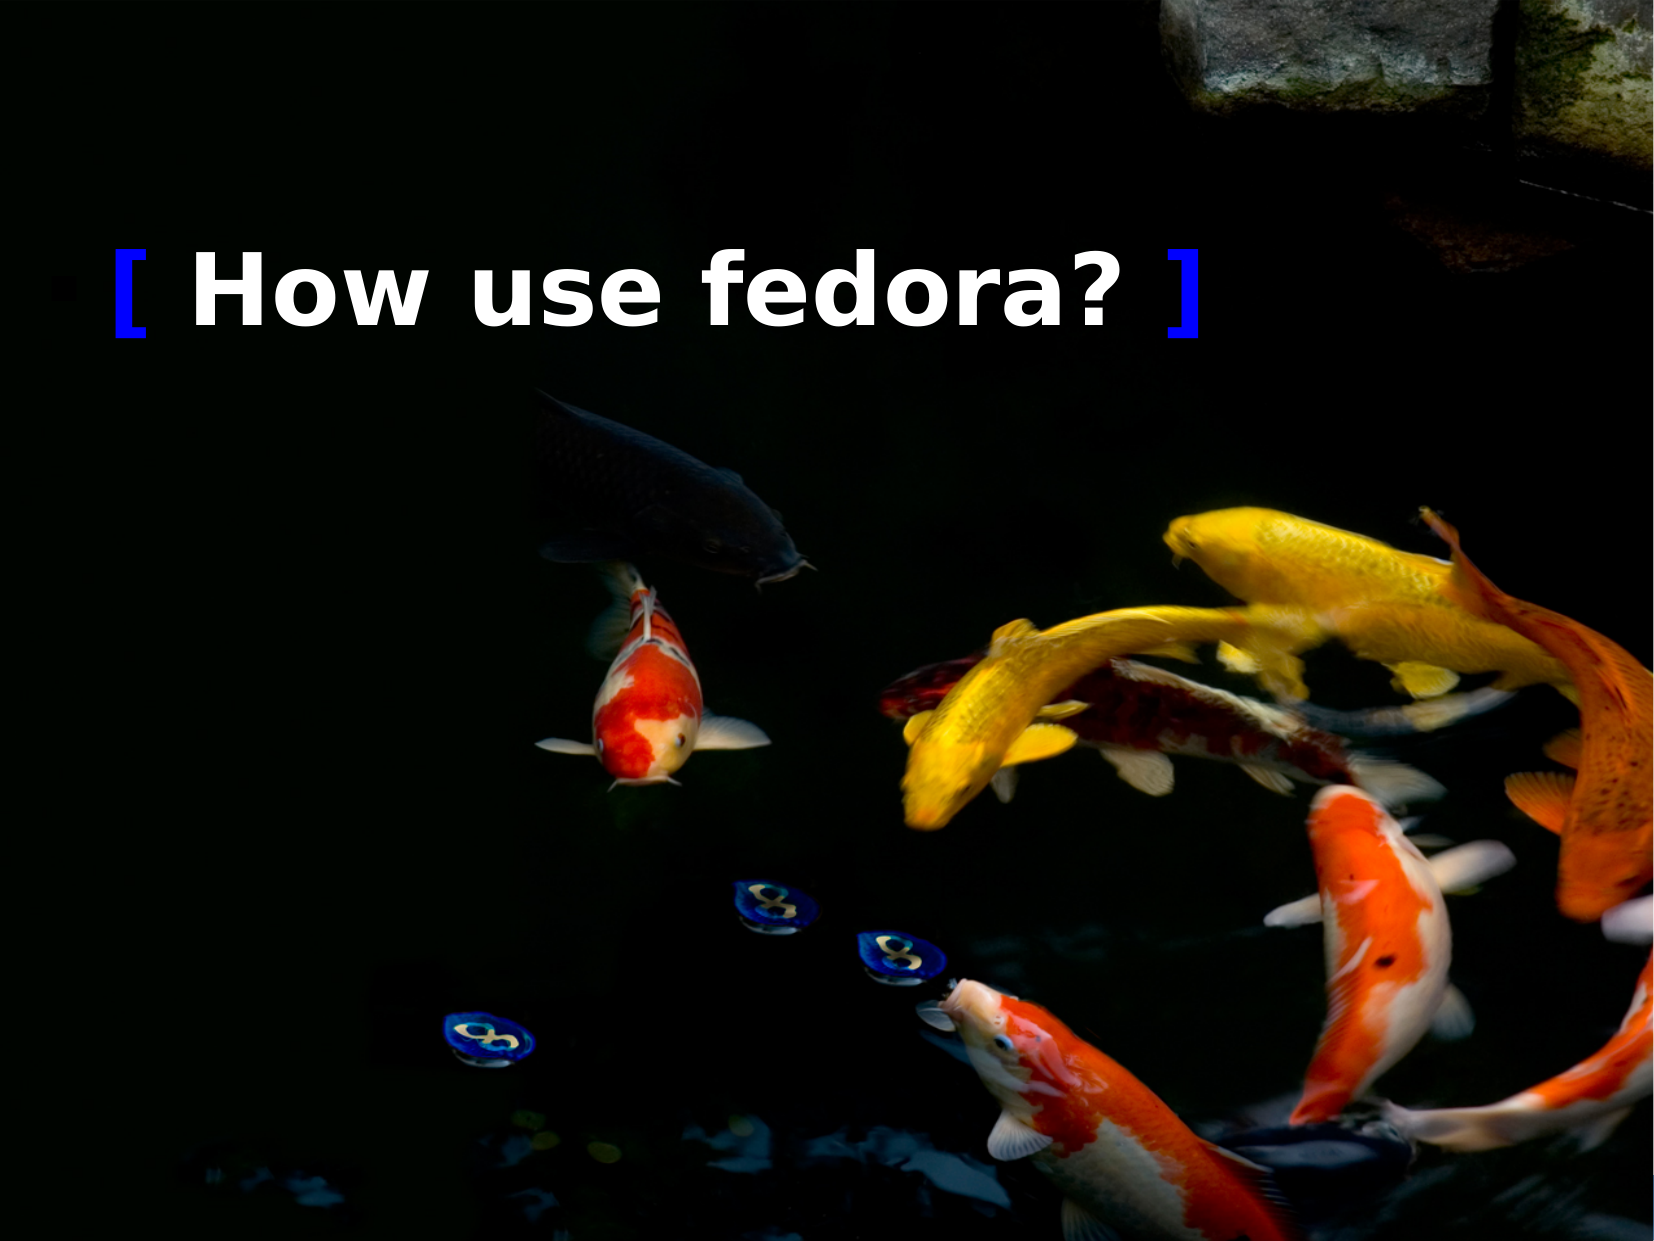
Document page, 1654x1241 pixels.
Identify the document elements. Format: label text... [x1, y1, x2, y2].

picture [0, 0, 1654, 1241]
text_box [ How use fedora? ] [36, 225, 1651, 405]
